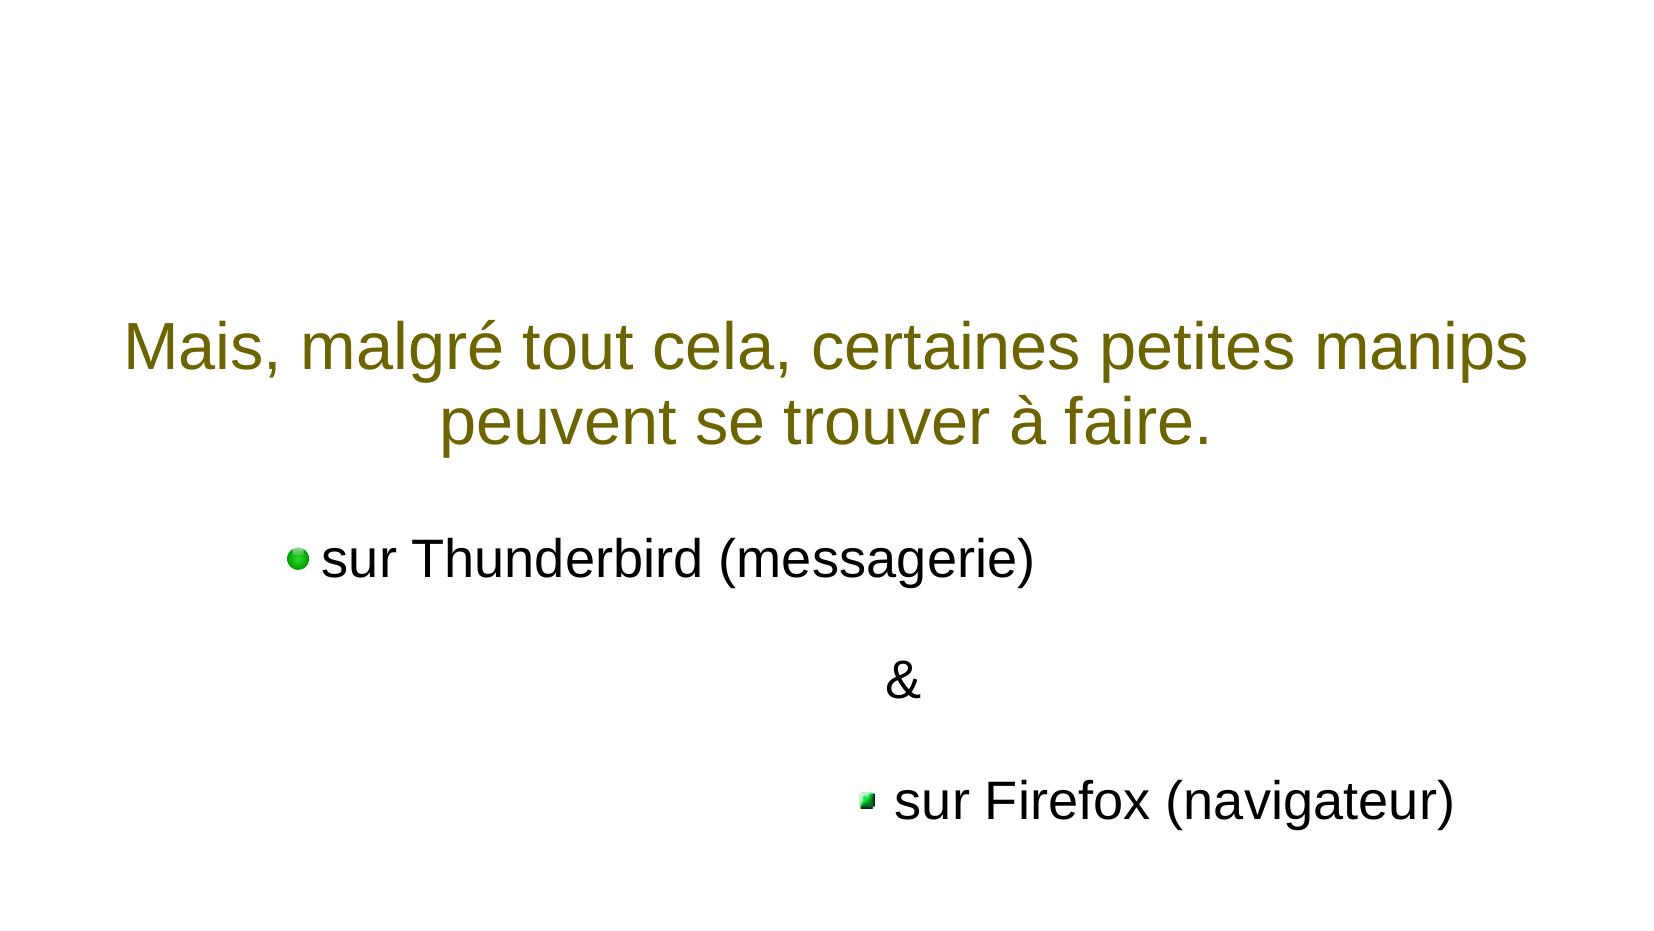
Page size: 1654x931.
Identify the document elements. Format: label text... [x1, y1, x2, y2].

text_box sur Thunderbird (messagerie) & sur Firefox (navigateur) [271, 521, 1536, 839]
subtitle Mais, malgré tout cela, certaines petites manips peuvent se trouver à faire. [82, 259, 1571, 508]
